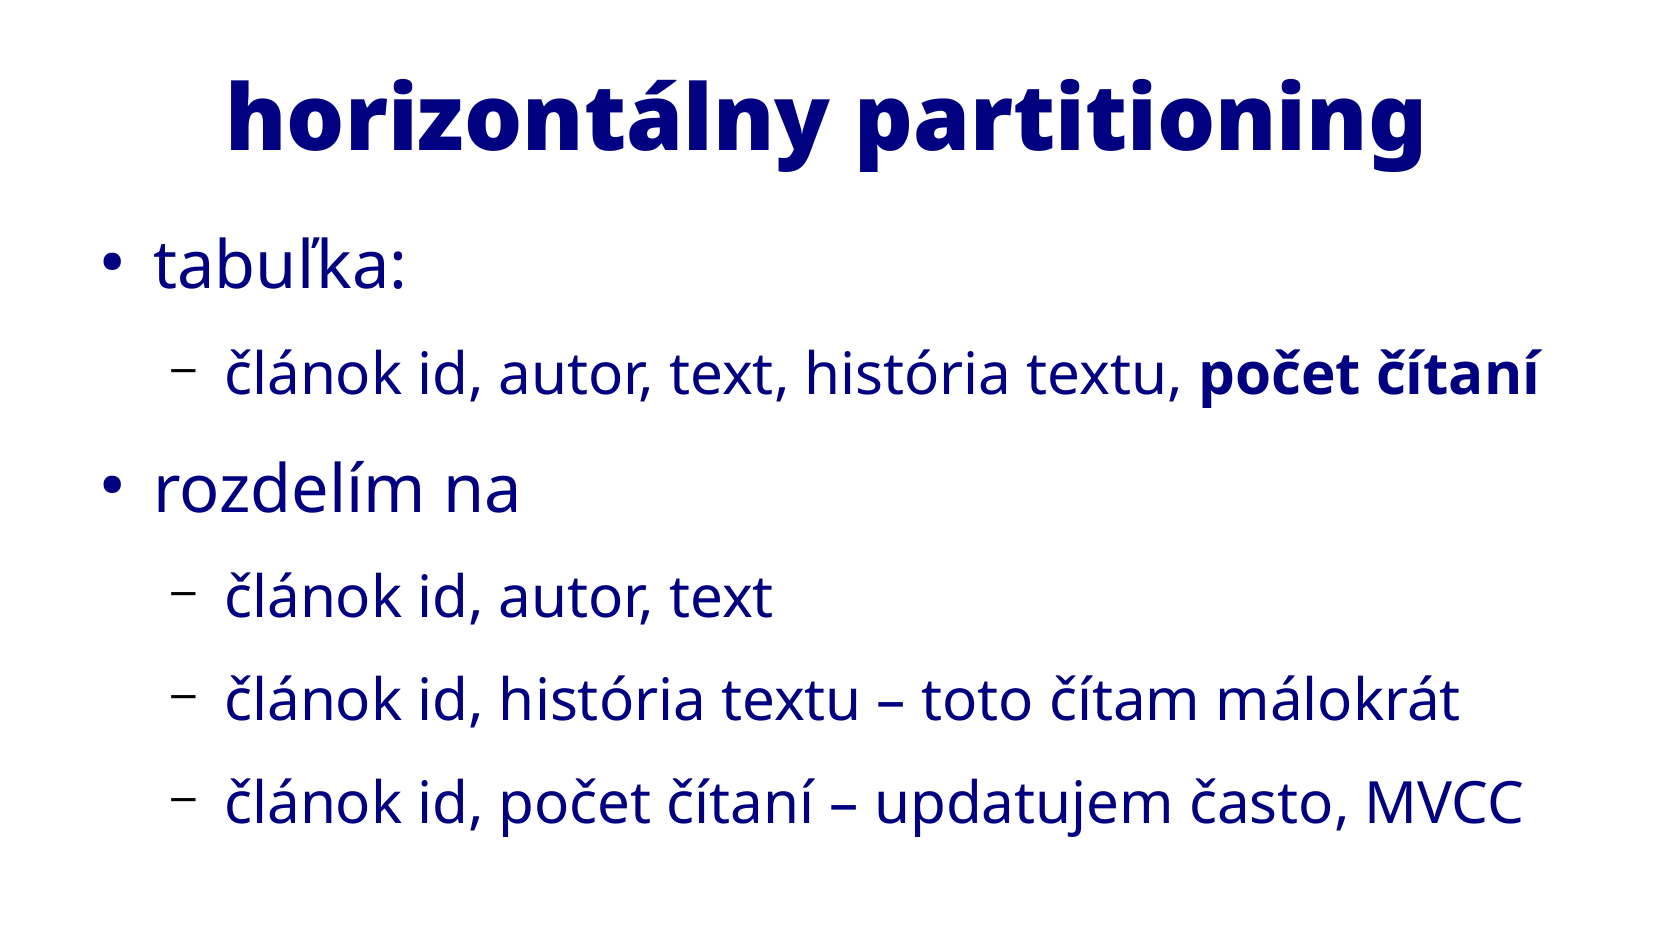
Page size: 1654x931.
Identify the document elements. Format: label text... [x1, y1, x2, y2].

list tabuľka: článok id, autor, text, história textu, počet čítaní rozdelím na článok id, autor, text článok id, história textu – toto čítam málokrát článok id, počet čítaní – updatujem často, MVCC [82, 217, 1565, 857]
title horizontálny partitioning [82, 37, 1571, 193]
